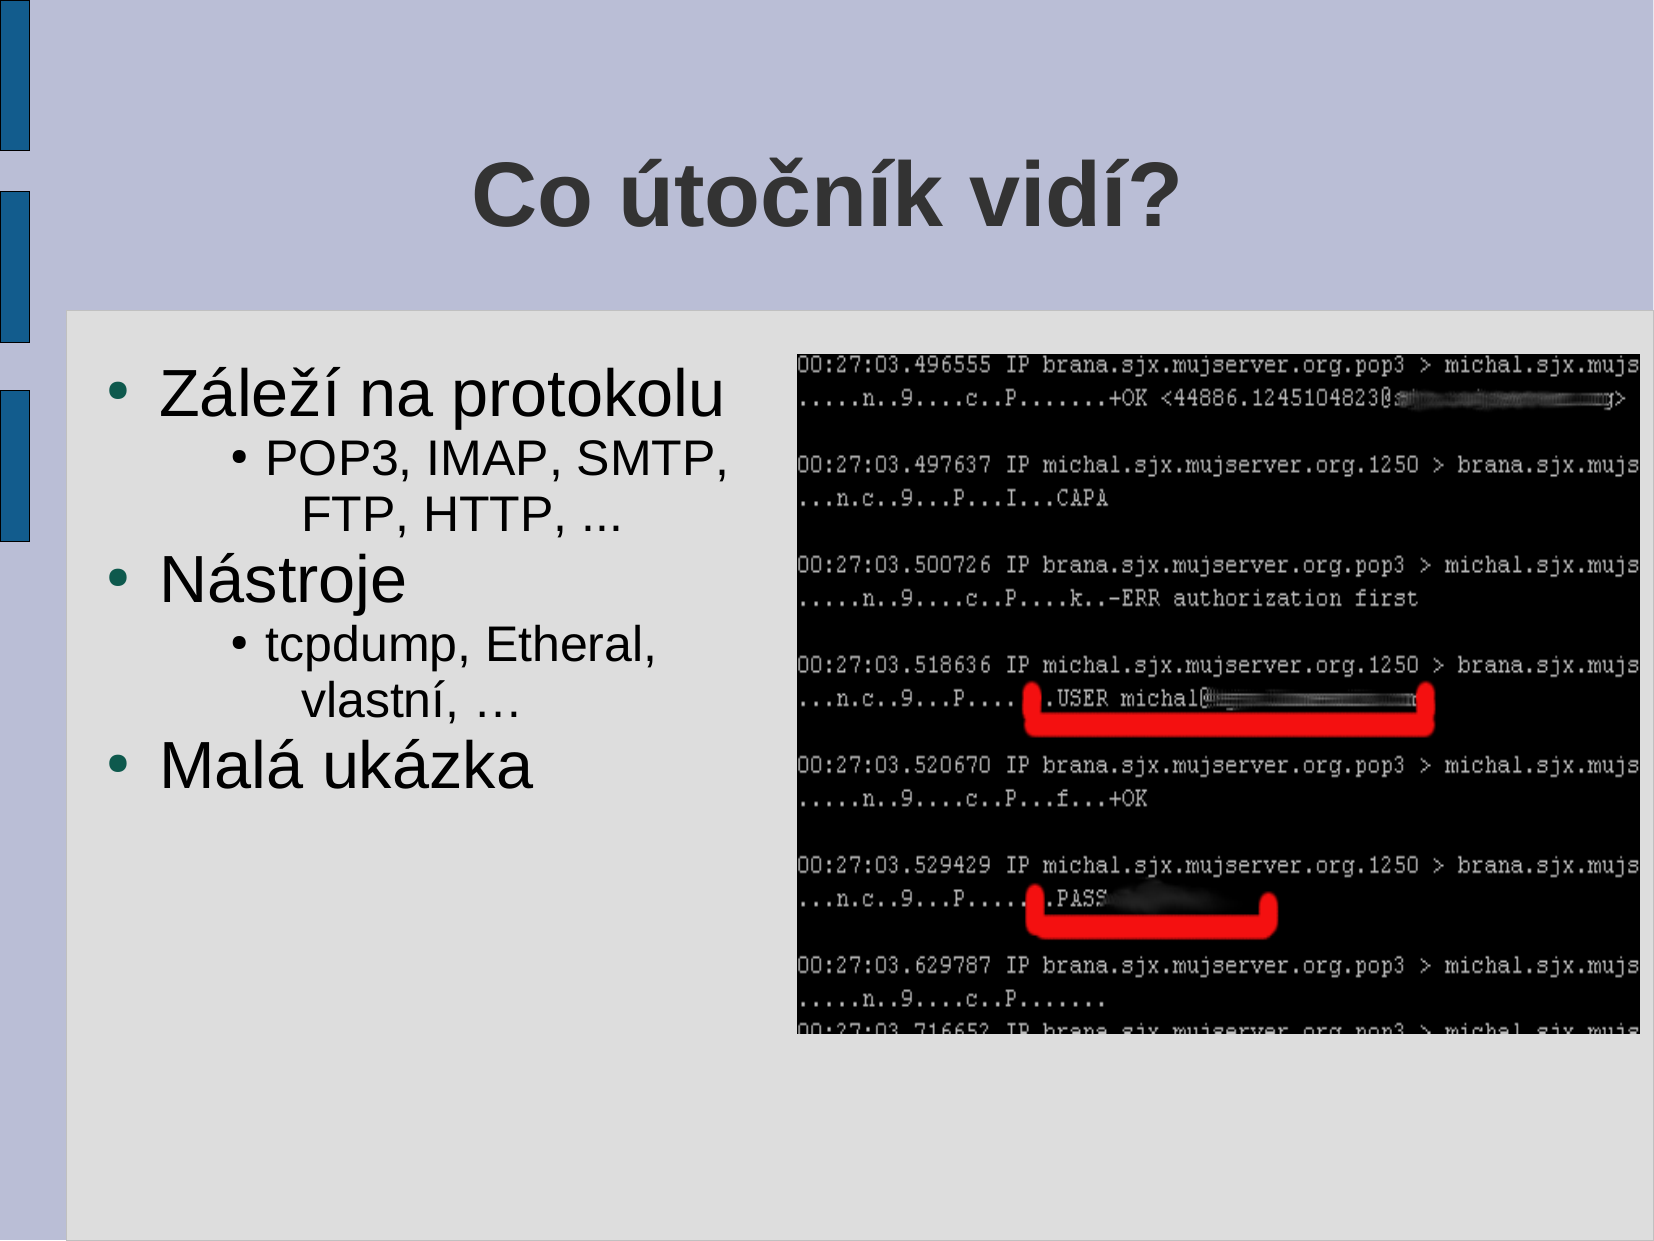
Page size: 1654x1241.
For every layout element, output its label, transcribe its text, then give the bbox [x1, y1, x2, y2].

list Záleží na protokolu POP3, IMAP, SMTP, FTP, HTTP, ... Nástroje tcpdump, Etheral, vlastní, … Malá ukázka [88, 355, 798, 1123]
title Co útočník vidí? [121, 91, 1534, 299]
picture [797, 354, 1640, 1034]
